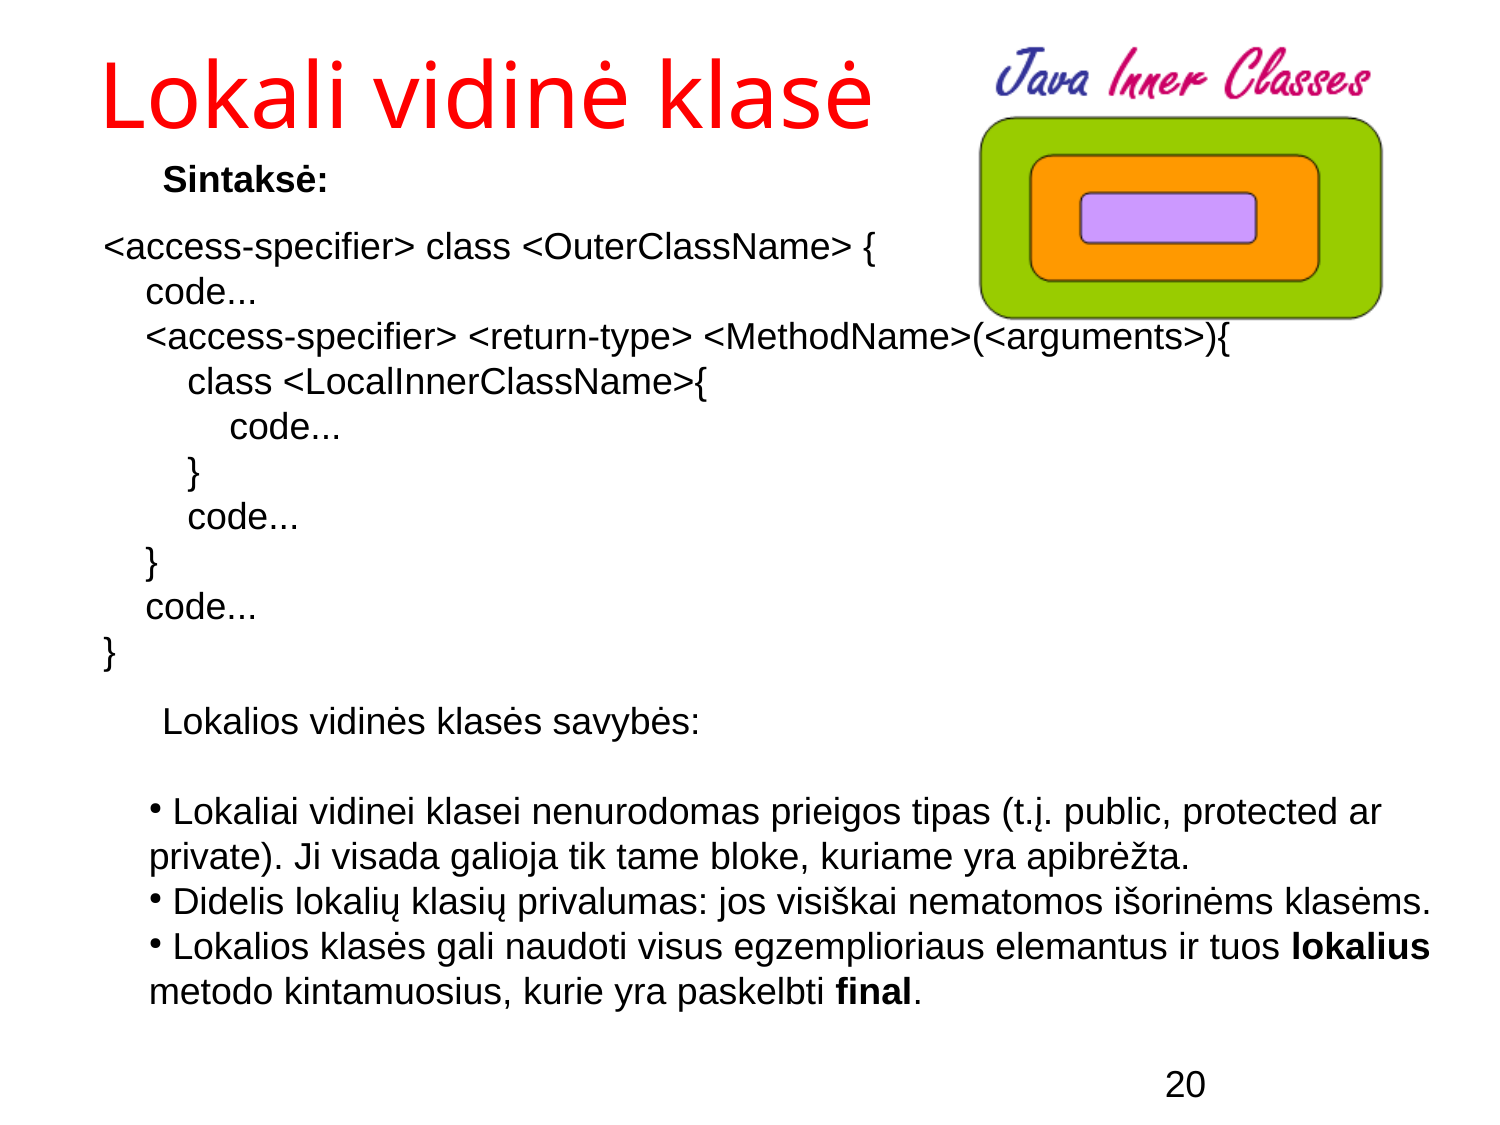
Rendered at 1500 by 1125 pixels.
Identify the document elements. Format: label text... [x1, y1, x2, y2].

picture [976, 38, 1388, 325]
title Lokali vidinė klasė [29, 29, 945, 155]
text_box Sintaksė: [147, 147, 355, 214]
text_box <access-specifier> class <OuterClassName> { code... <access-specifier> <return-type> <MethodName>(<arguments>){ class <LocalInnerClassName>{ code... } code... } code... } [88, 214, 1245, 680]
text_box Lokalios vidinės klasės savybės: Lokaliai vidinei klasei nenurodomas prieigos tipas (t.į. public, protected ar private). Ji visada galioja tik tame bloke, kuriame yra apibrėžta. Didelis lokalių klasių privalumas: jos visiškai nematomos išorinėms klasėms. Lokalios klasės gali naudoti visus egzemplioriaus elemantus ir tuos lokalius metodo kintamuosius, kurie yra paskelbti final. [59, 689, 1500, 1065]
